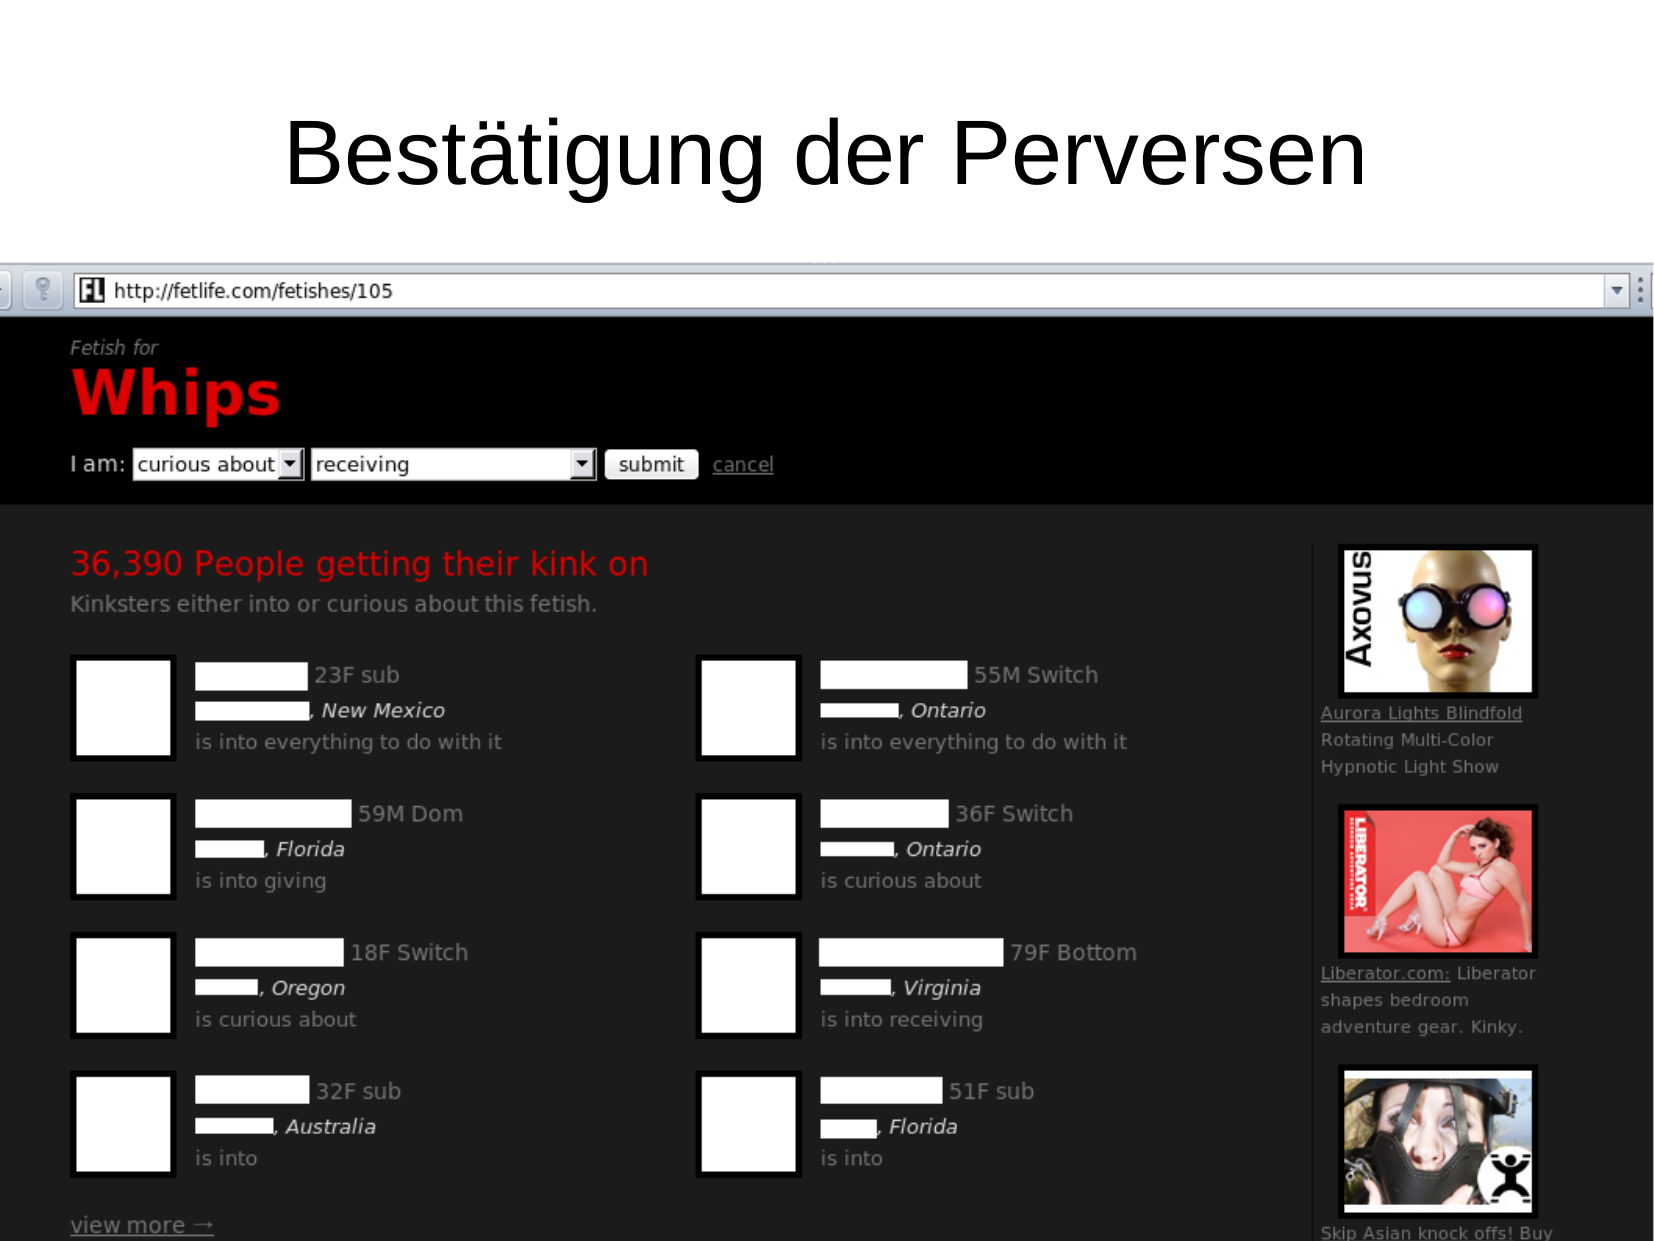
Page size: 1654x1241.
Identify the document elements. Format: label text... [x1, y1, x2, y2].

picture [0, 262, 1654, 1241]
title Bestätigung der Perversen [82, 56, 1571, 250]
